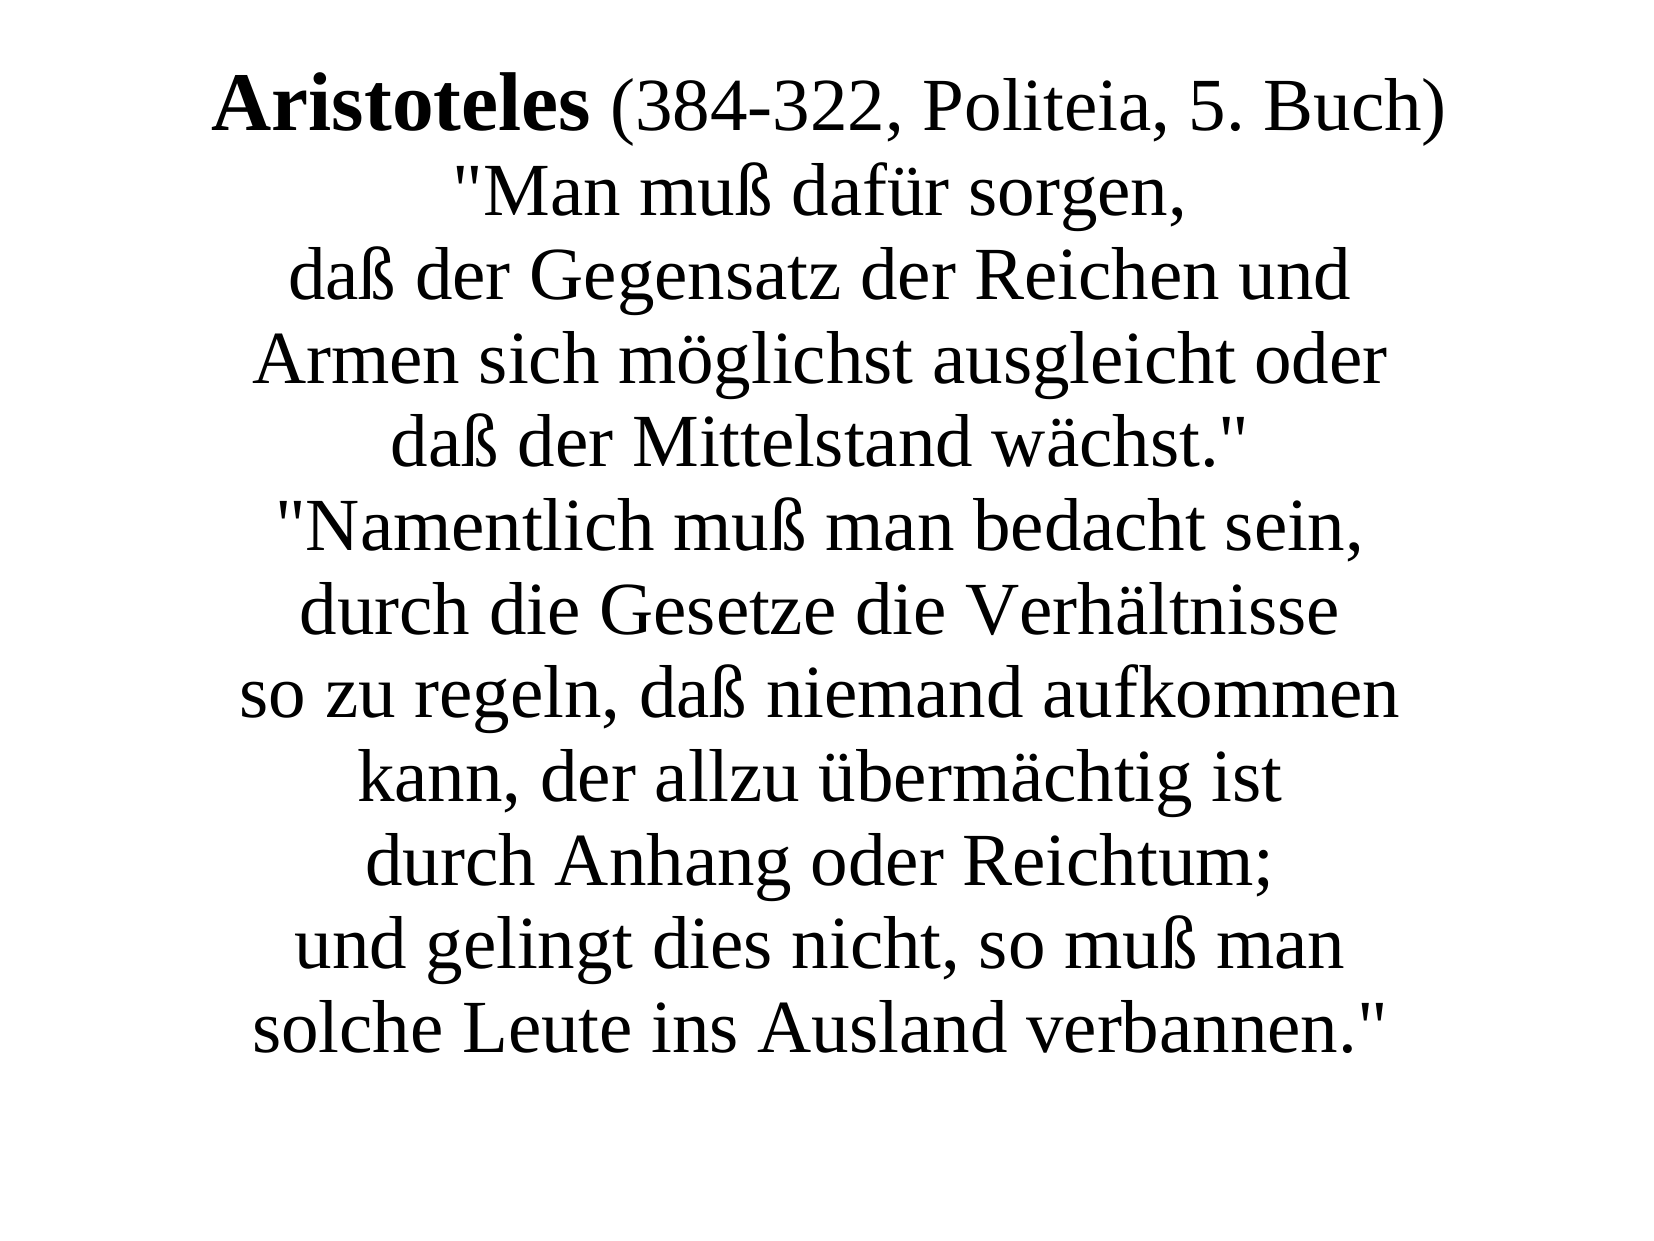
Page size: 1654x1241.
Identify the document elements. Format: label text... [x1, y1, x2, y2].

text_box Aristoteles (384-322, Politeia, 5. Buch) "Man muß dafür sorgen, daß der Gegensatz der Reichen und Armen sich möglichst ausgleicht oder daß der Mittelstand wächst." "Namentlich muß man bedacht sein, durch die Gesetze die Verhältnisse so zu regeln, daß niemand aufkommen kann, der allzu übermächtig ist durch Anhang oder Reichtum; und gelingt dies nicht, so muß man solche Leute ins Ausland verbannen." [211, 50, 1448, 1174]
